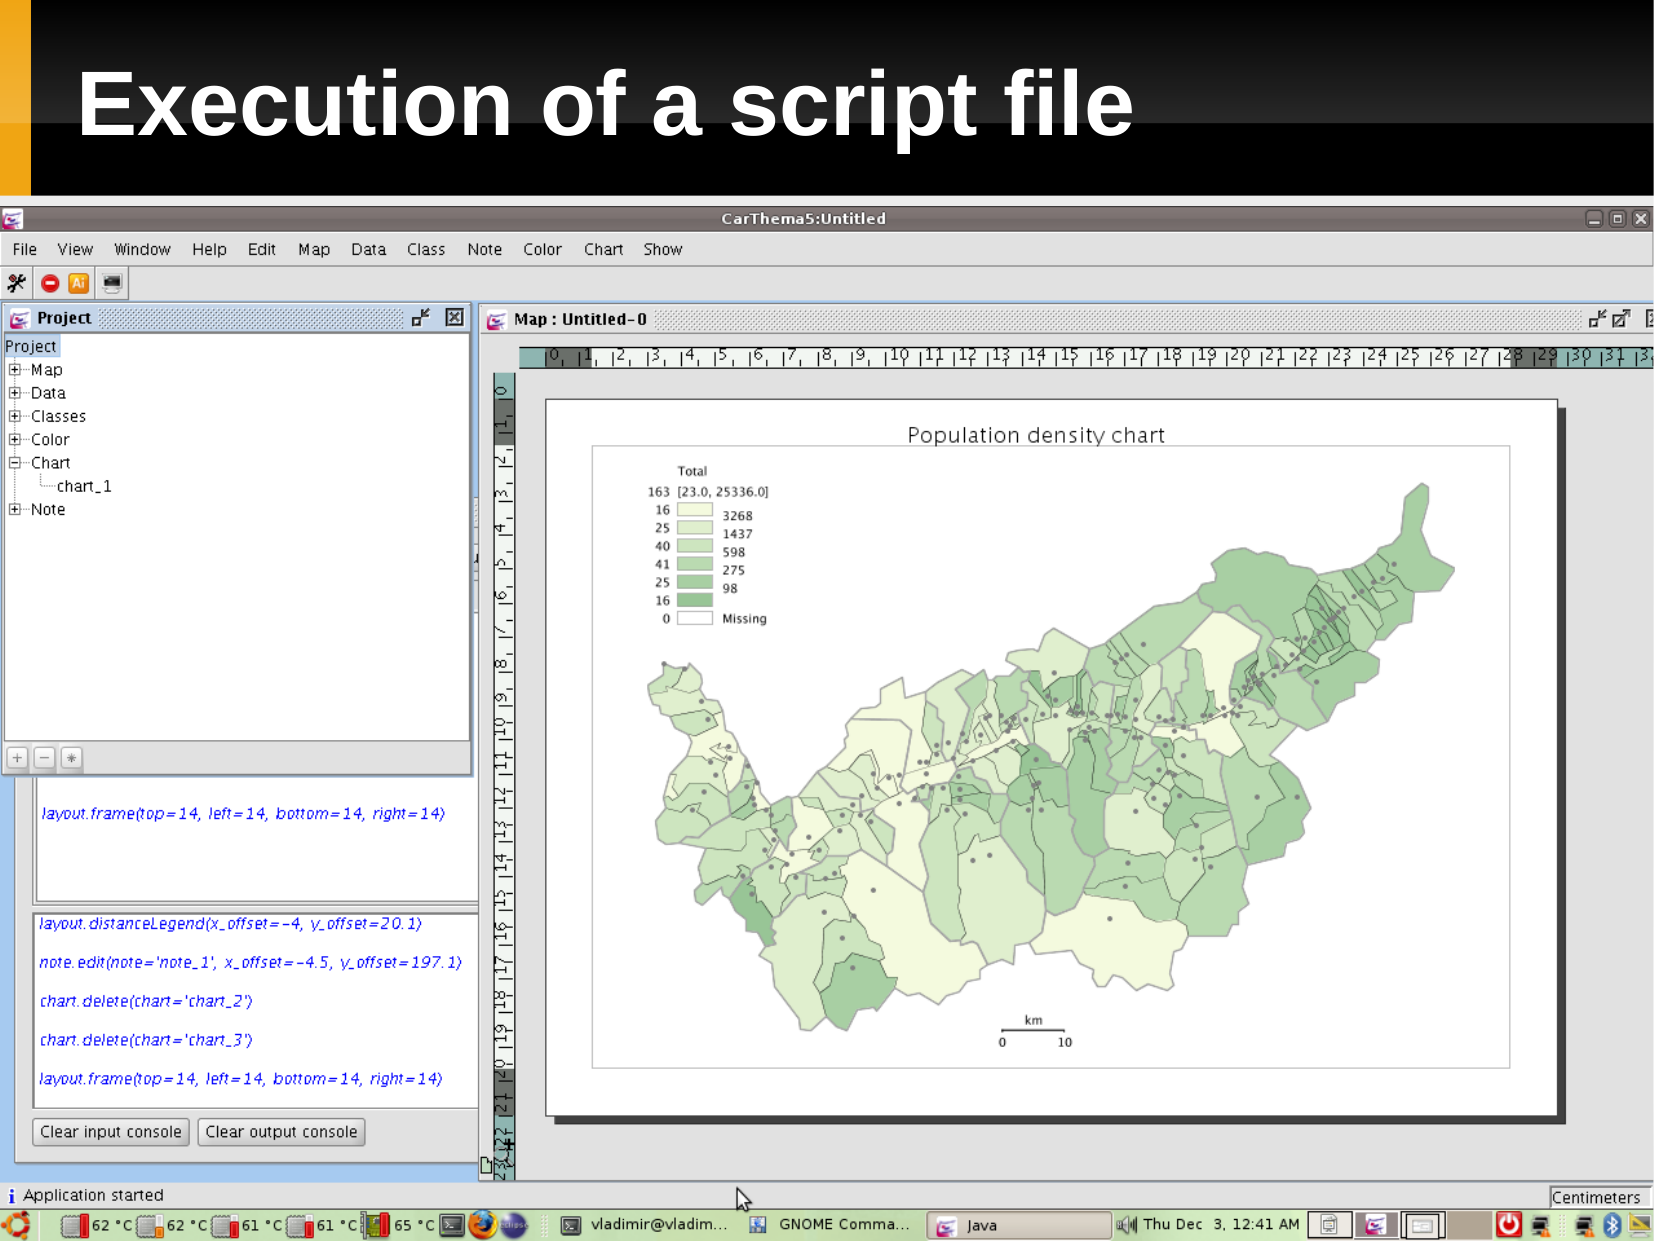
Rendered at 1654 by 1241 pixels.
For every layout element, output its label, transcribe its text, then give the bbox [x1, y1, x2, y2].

title Execution of a script file [76, 7, 1565, 200]
picture [0, 0, 1654, 1241]
